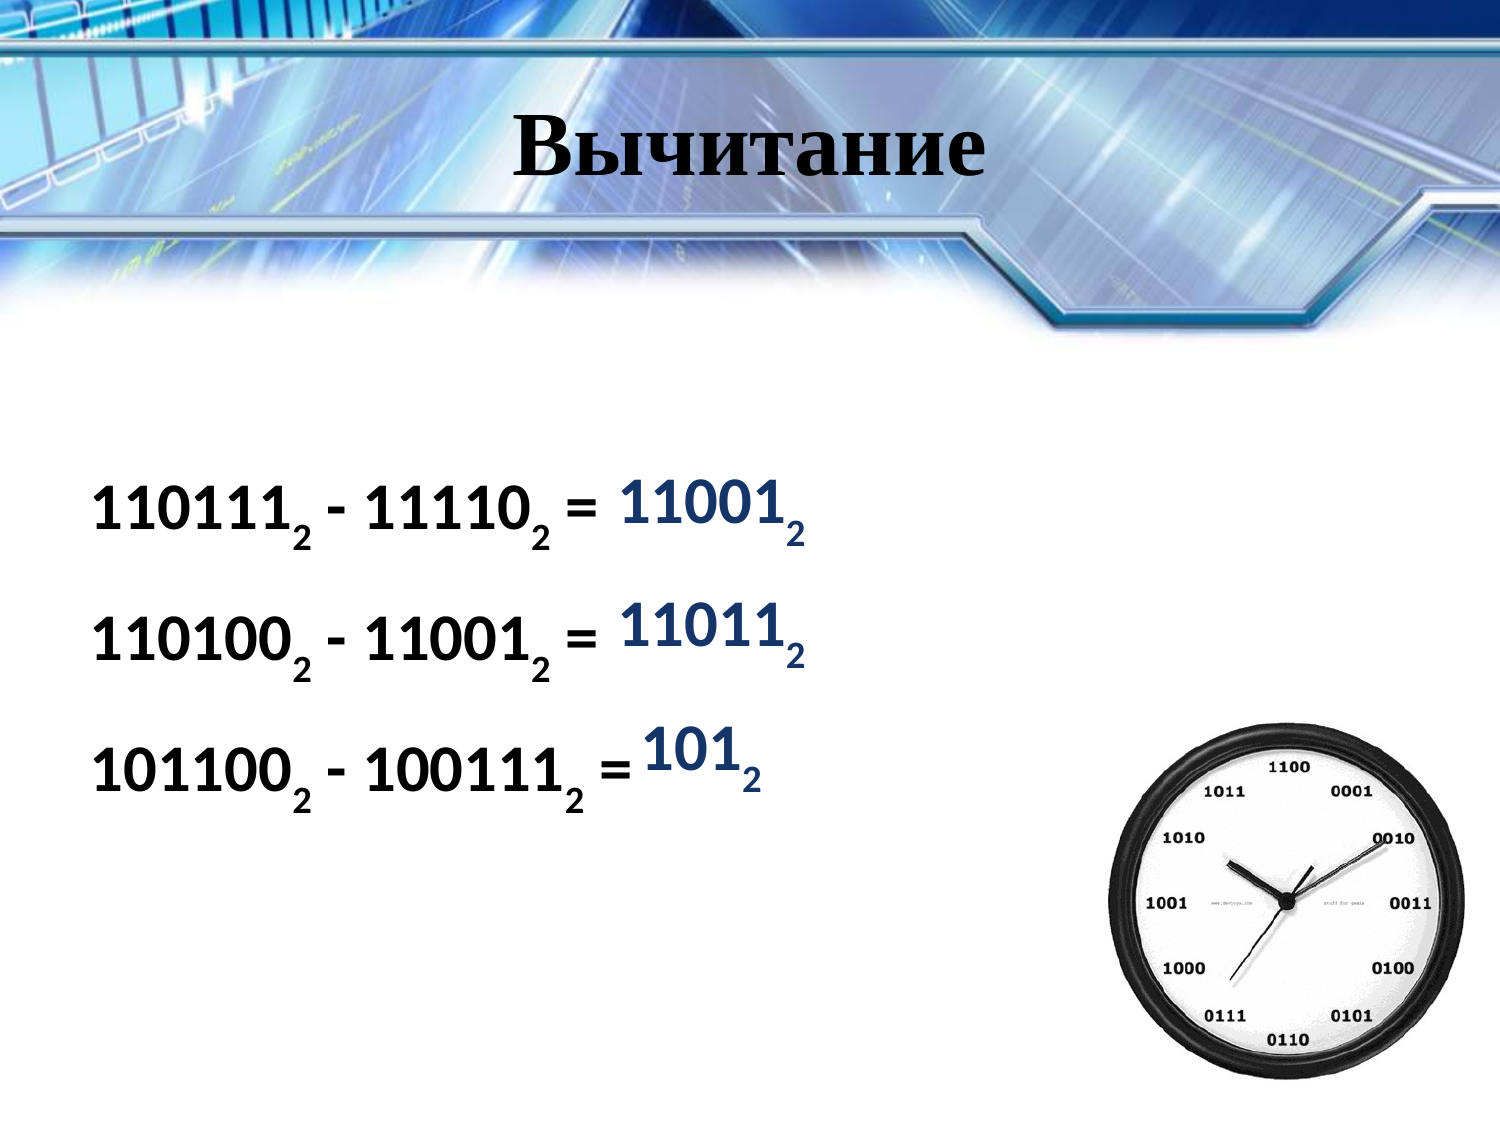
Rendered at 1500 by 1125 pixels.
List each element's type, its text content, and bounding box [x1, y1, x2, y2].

text_box 1012 [625, 696, 880, 815]
list 1101112 - 111102 = 1101002 - 110012 = 1011002 - 1001112 = [75, 454, 662, 1093]
title Вычитание [75, 45, 1426, 233]
text_box 110012 [602, 449, 857, 572]
picture [0, 0, 1500, 1125]
text_box 110112 [602, 572, 863, 684]
